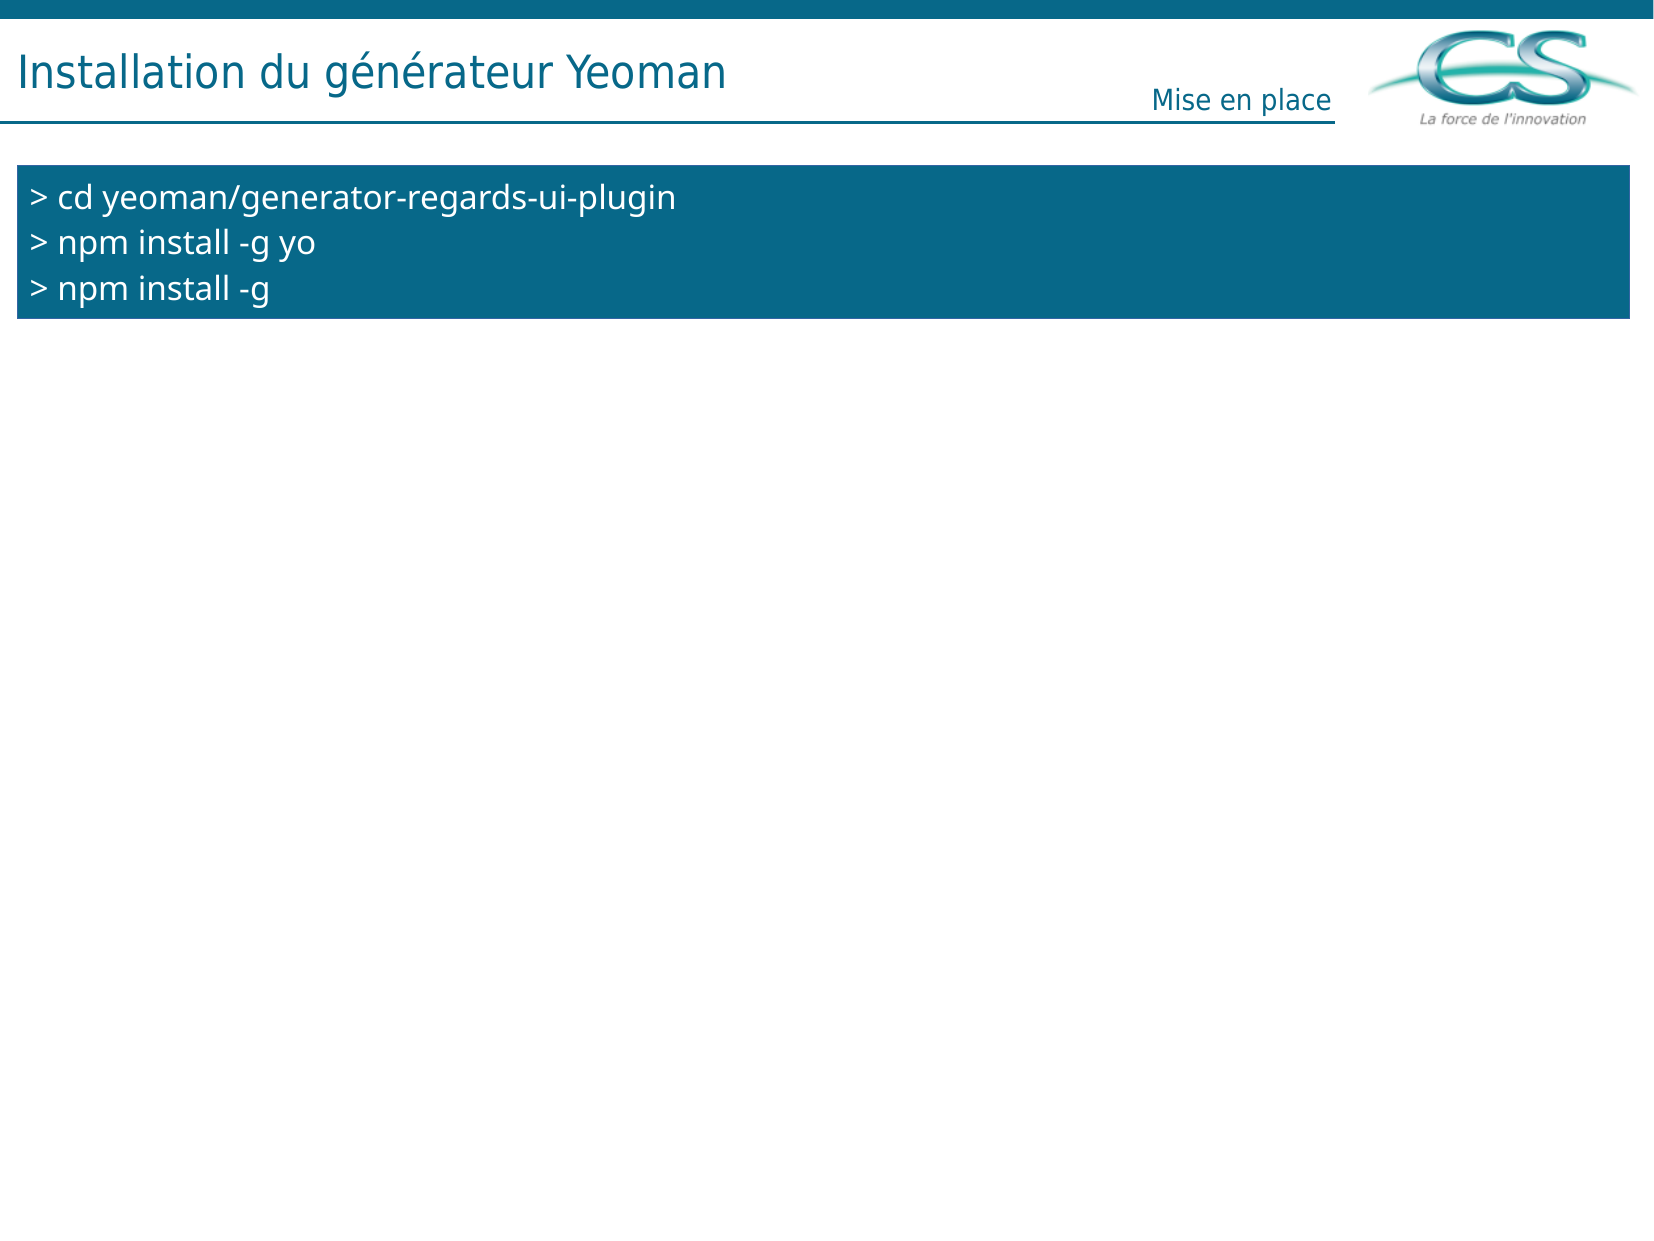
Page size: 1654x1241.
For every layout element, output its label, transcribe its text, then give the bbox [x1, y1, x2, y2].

title Installation du générateur Yeoman [17, 46, 1368, 106]
text_box Mise en place [1139, 71, 1347, 164]
text_box > cd yeoman/generator-regards-ui-plugin > npm install -g yo > npm install -g [17, 165, 1630, 319]
picture [1368, 28, 1642, 128]
